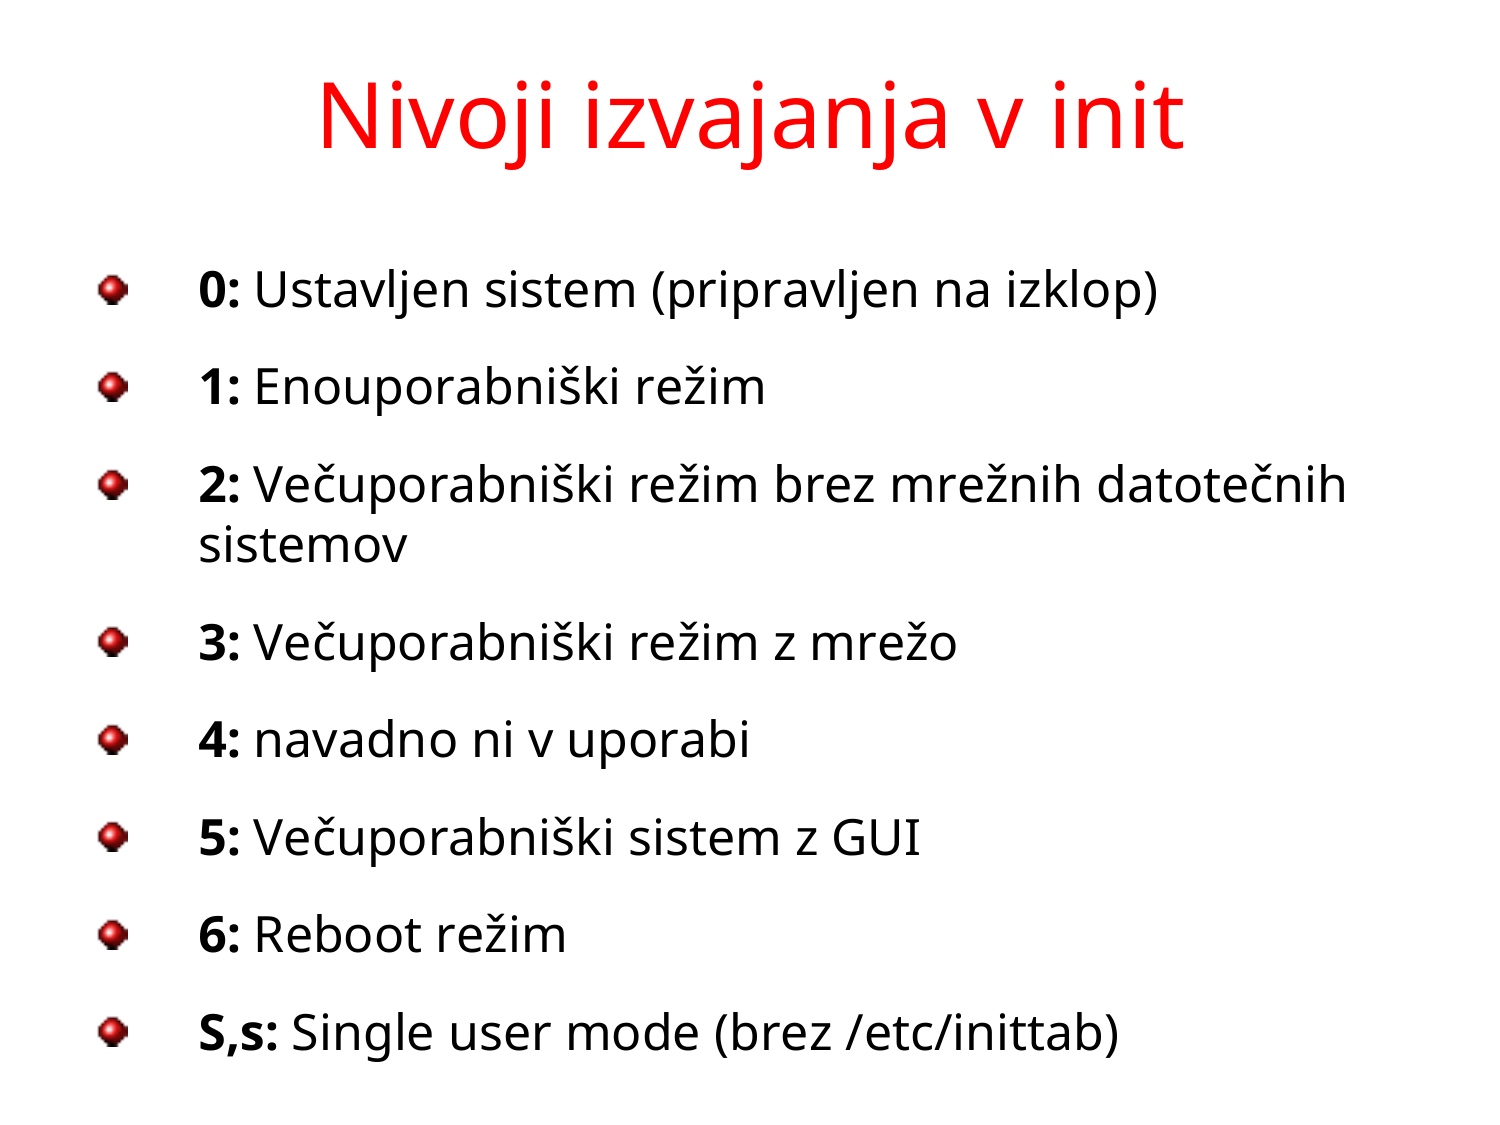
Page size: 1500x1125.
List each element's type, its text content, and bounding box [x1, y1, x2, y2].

title Nivoji izvajanja v init [50, 49, 1452, 175]
picture [93, 1012, 128, 1047]
list 0: Ustavljen sistem (pripravljen na izklop) 1: Enouporabniški režim 2: Večuporabniški režim brez mrežnih datotečnih sistemov 3: Večuporabniški režim z mrežo 4: navadno ni v uporabi 5: Večuporabniški sistem z GUI 6: Reboot režim S,s: Single user mode (brez /etc/inittab) [50, 249, 1452, 1008]
